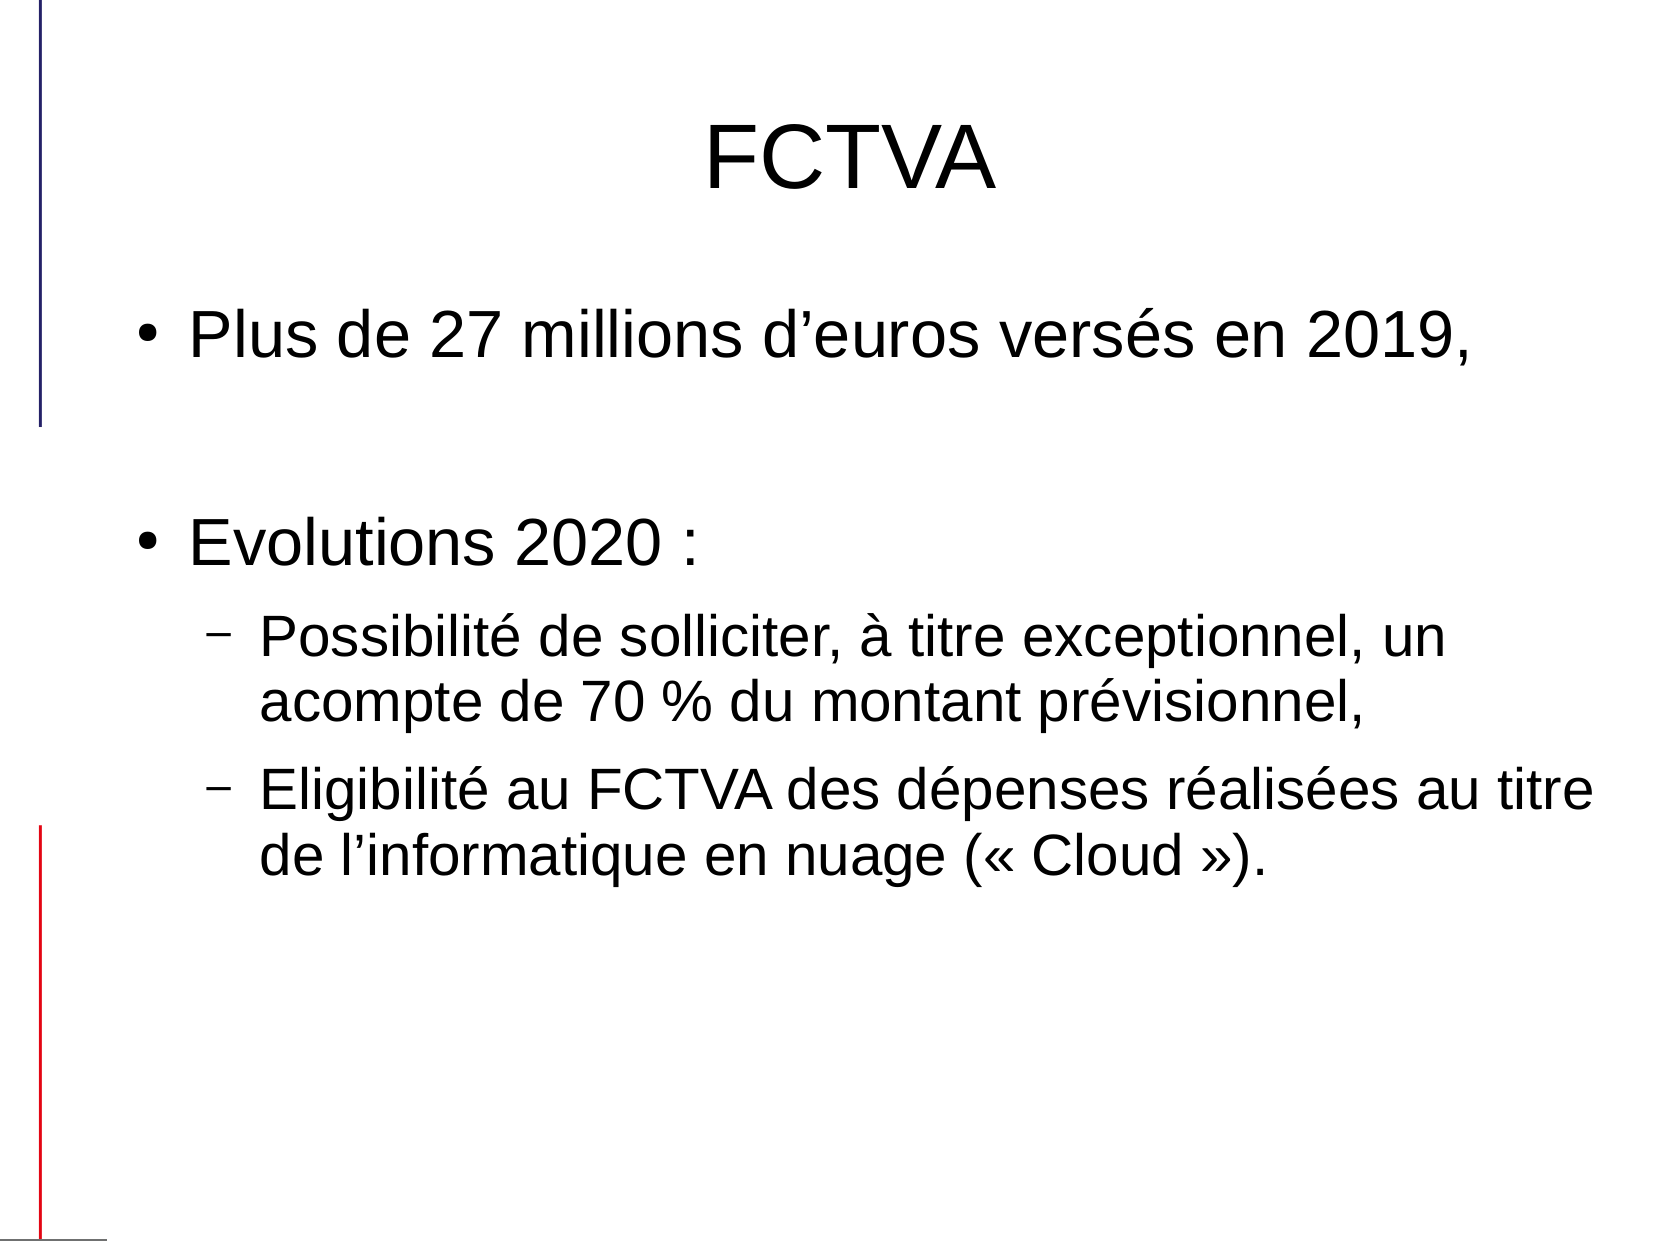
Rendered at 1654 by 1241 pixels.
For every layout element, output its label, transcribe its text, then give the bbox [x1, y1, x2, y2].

list Plus de 27 millions d’euros versés en 2019, Evolutions 2020 : Possibilité de solliciter, à titre exceptionnel, un acompte de 70 % du montant prévisionnel, Eligibilité au FCTVA des dépenses réalisées au titre de l’informatique en nuage (« Cloud »). [118, 296, 1607, 1016]
title FCTVA [107, 52, 1595, 260]
picture [0, 0, 107, 1241]
